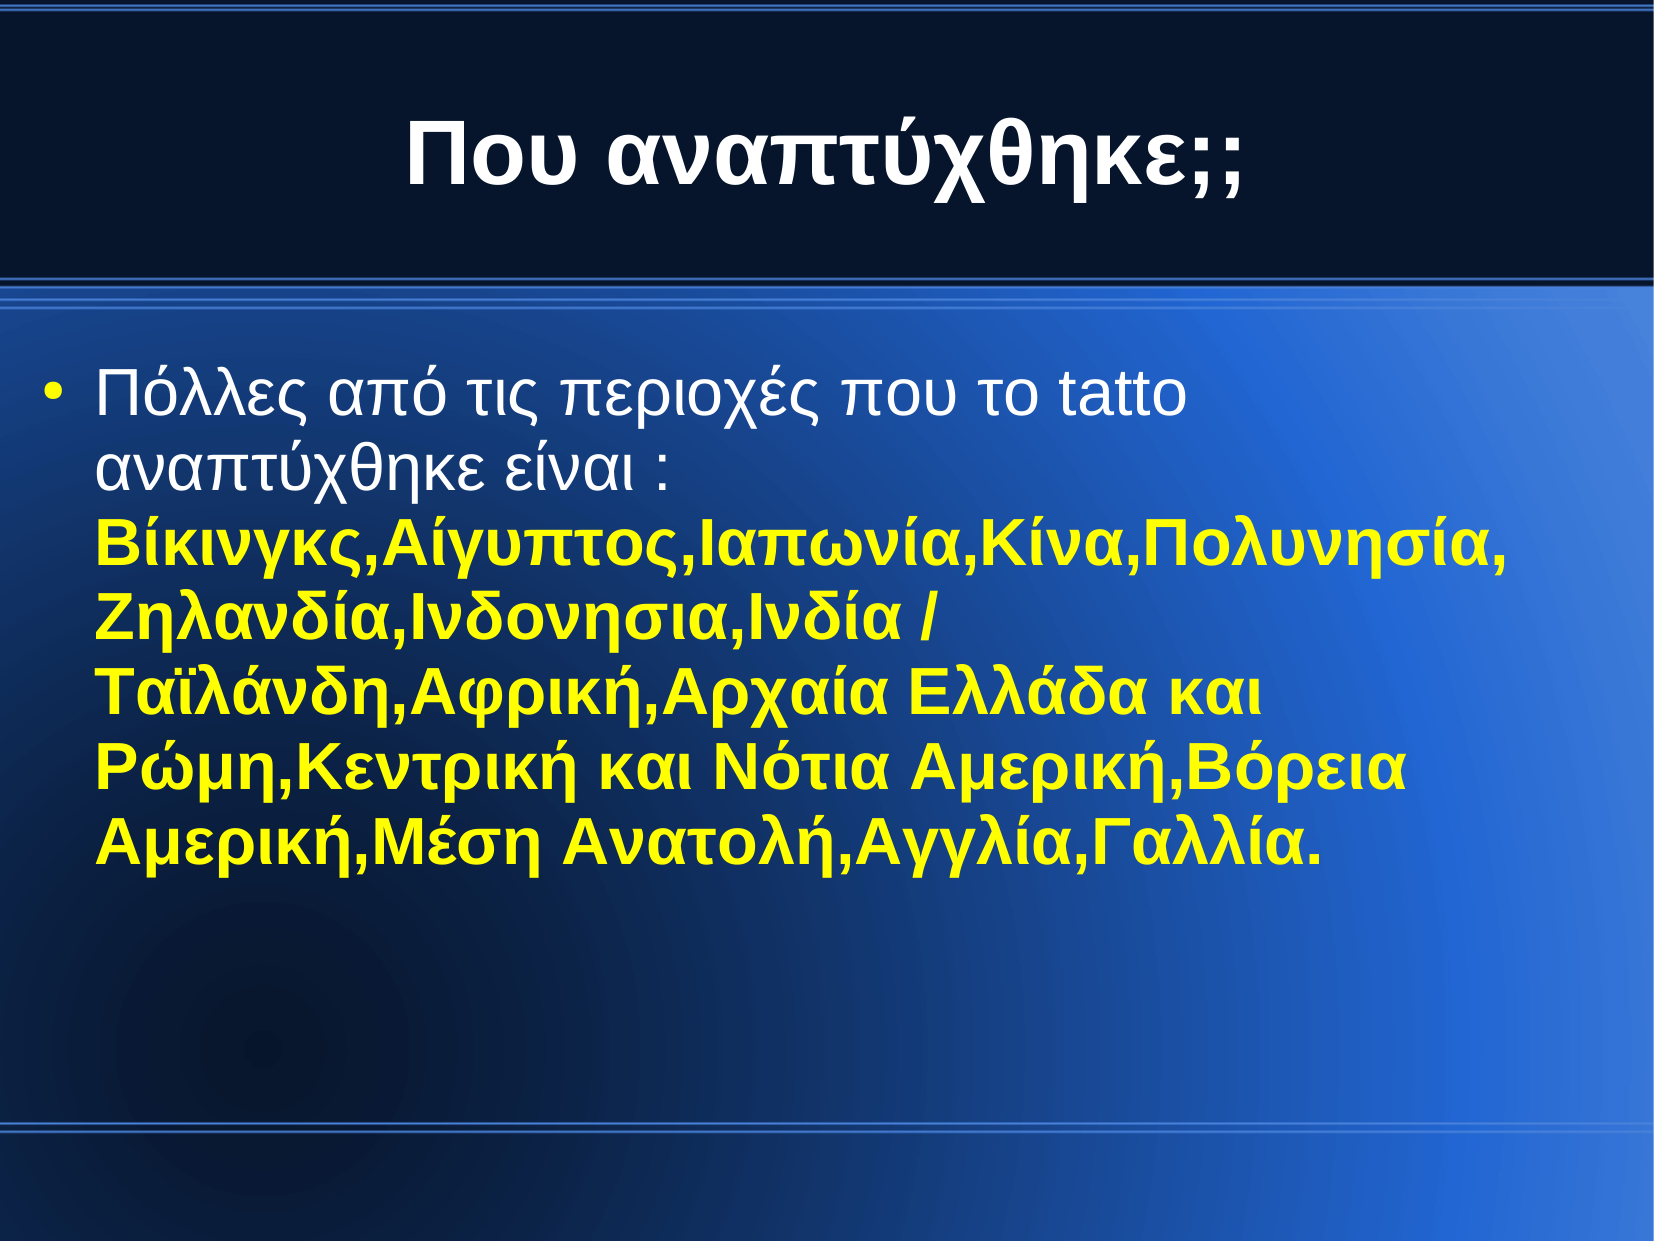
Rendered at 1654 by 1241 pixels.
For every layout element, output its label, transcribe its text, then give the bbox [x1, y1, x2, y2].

title Που αναπτύχθηκε;; [82, 49, 1571, 257]
picture [0, 0, 1654, 1241]
list Πόλλες από τις περιοχές που το tatto αναπτύχθηκε είναι : Βίκινγκς,Αίγυπτος,Ιαπωνία,Κίνα,Πολυνησία,Ζηλανδία,Ινδονησια,Ινδία / Ταϊλάνδη,Αφρική,Αρχαία Ελλάδα και Ρώμη,Κεντρική και Νότια Αμερική,Βόρεια Αμερική,Μέση Ανατολή,Αγγλία,Γαλλία. [23, 355, 1512, 1058]
